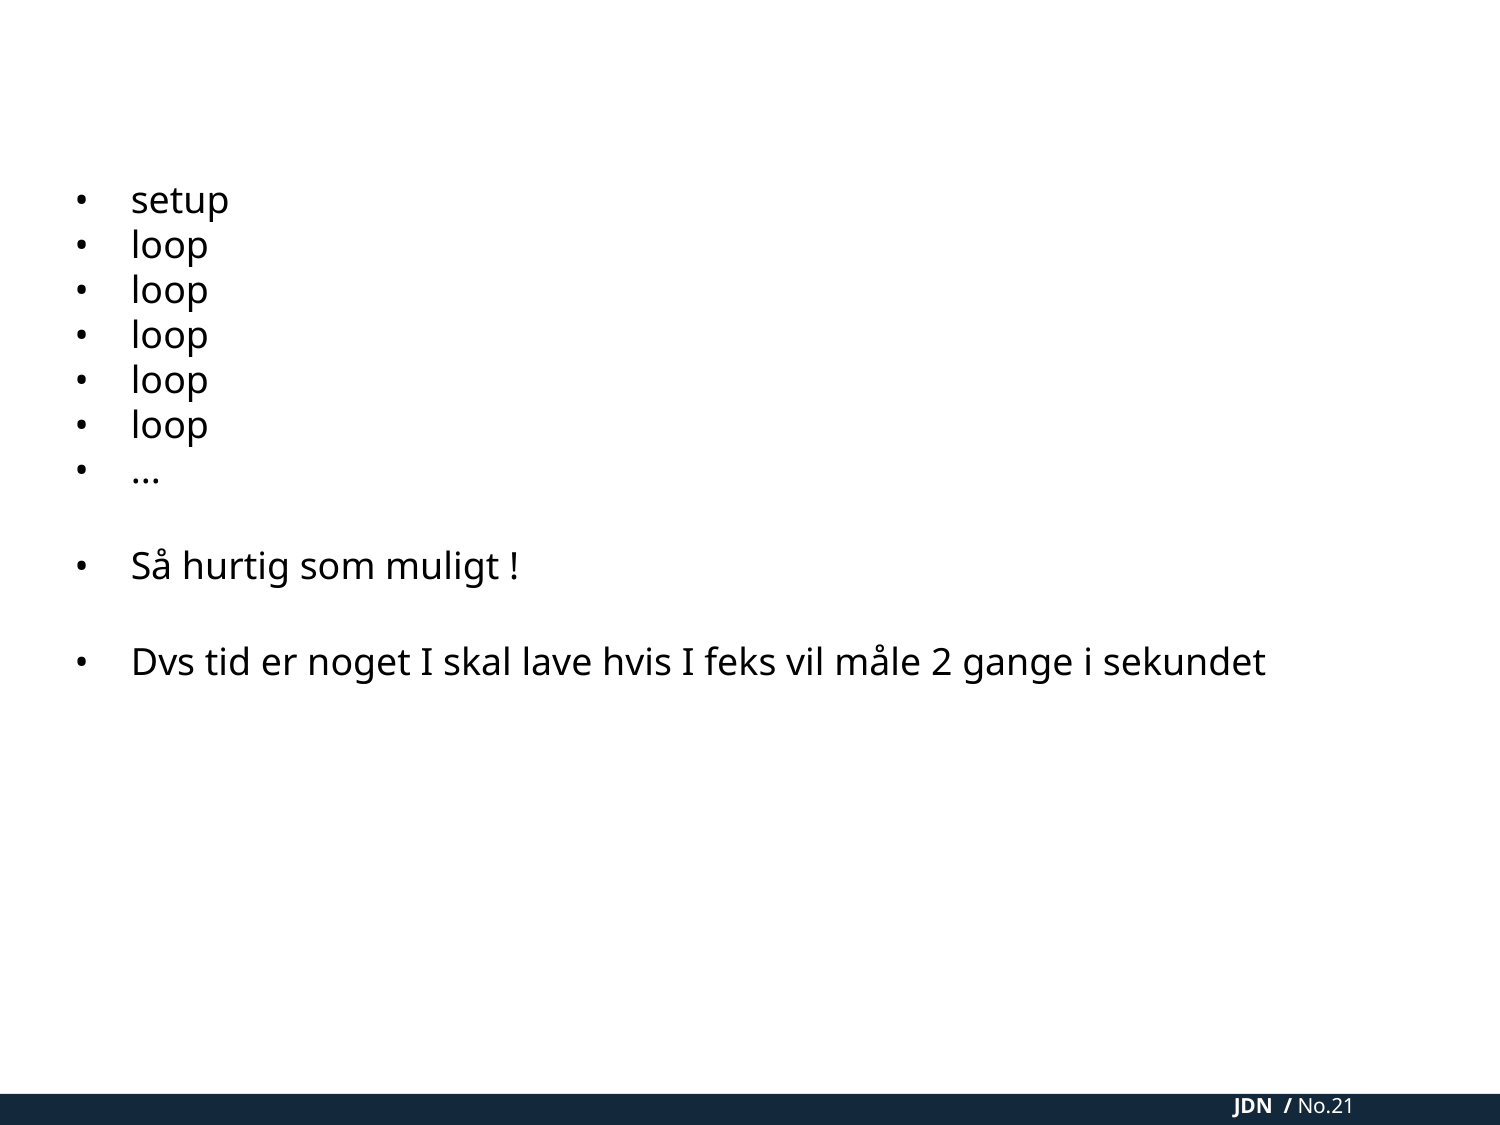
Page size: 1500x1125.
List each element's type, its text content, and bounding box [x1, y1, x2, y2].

list setup loop loop loop loop loop ... Så hurtig som muligt ! Dvs tid er noget I skal lave hvis I feks vil måle 2 gange i sekundet [68, 176, 1462, 1094]
